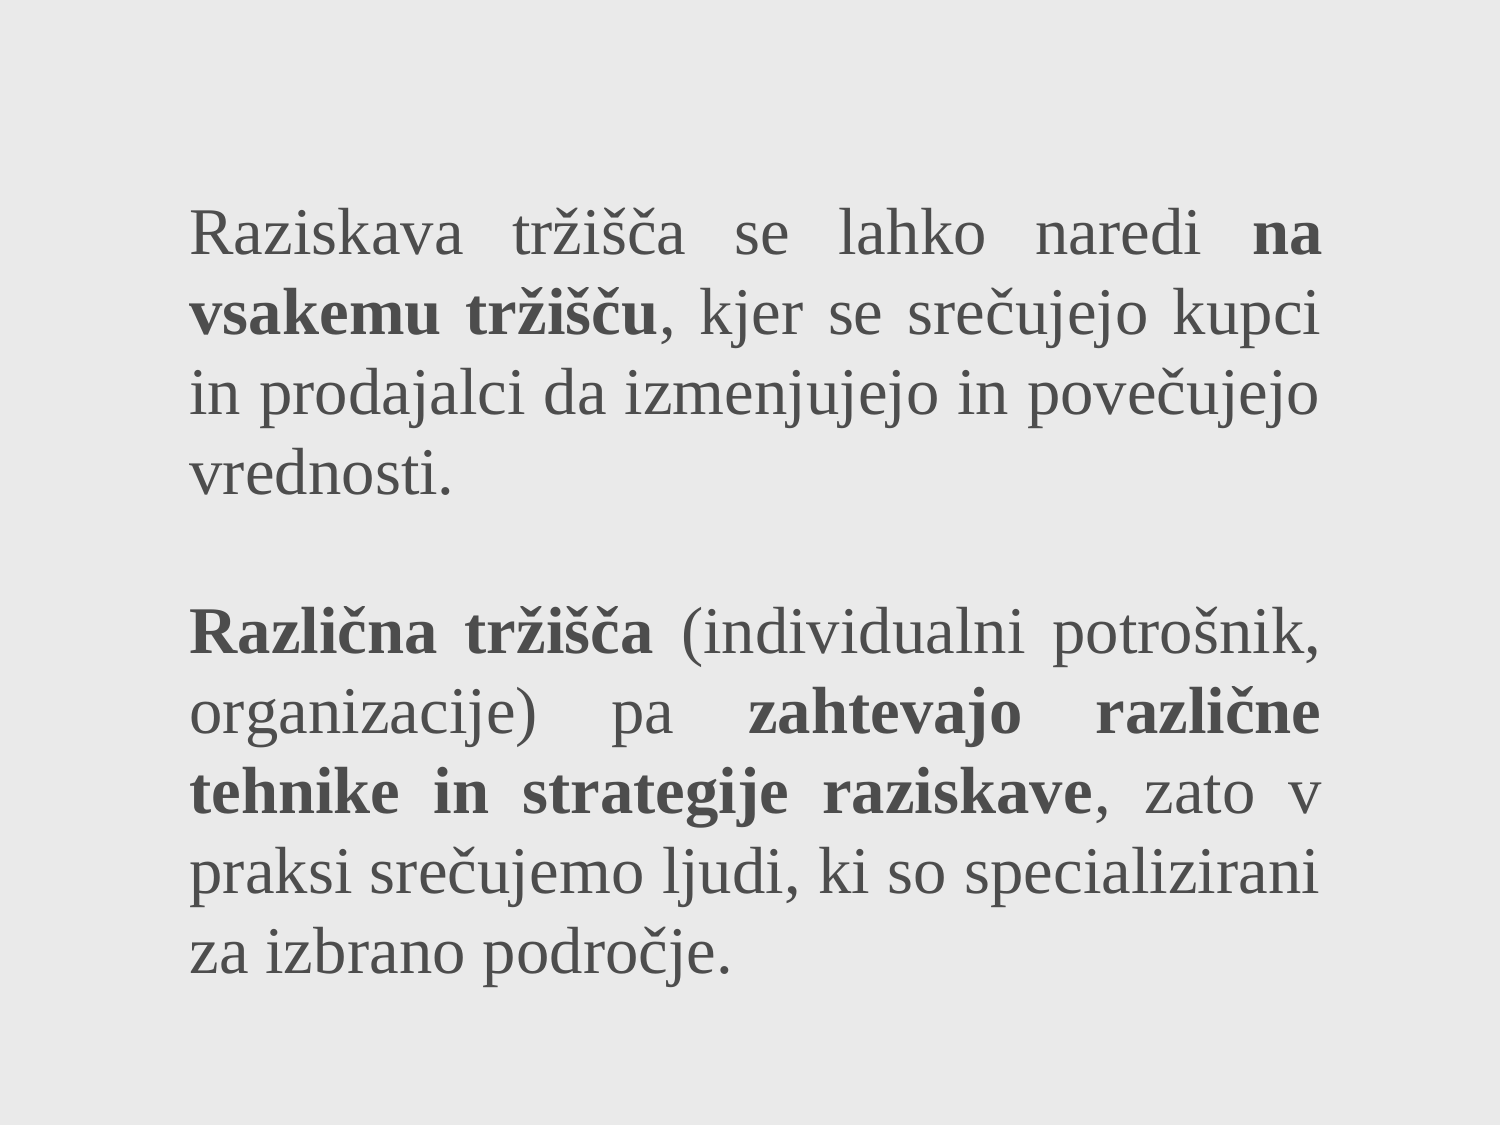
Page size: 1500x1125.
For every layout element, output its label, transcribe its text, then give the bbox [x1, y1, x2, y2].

text_box Raziskava tržišča se lahko naredi na vsakemu tržišču, kjer se srečujejo kupci in prodajalci da izmenjujejo in povečujejo vrednosti. Različna tržišča (individualni potrošnik, organizacije) pa zahtevajo različne tehnike in strategije raziskave, zato v praksi srečujemo ljudi, ki so specializirani za izbrano področje. [174, 99, 1338, 1075]
